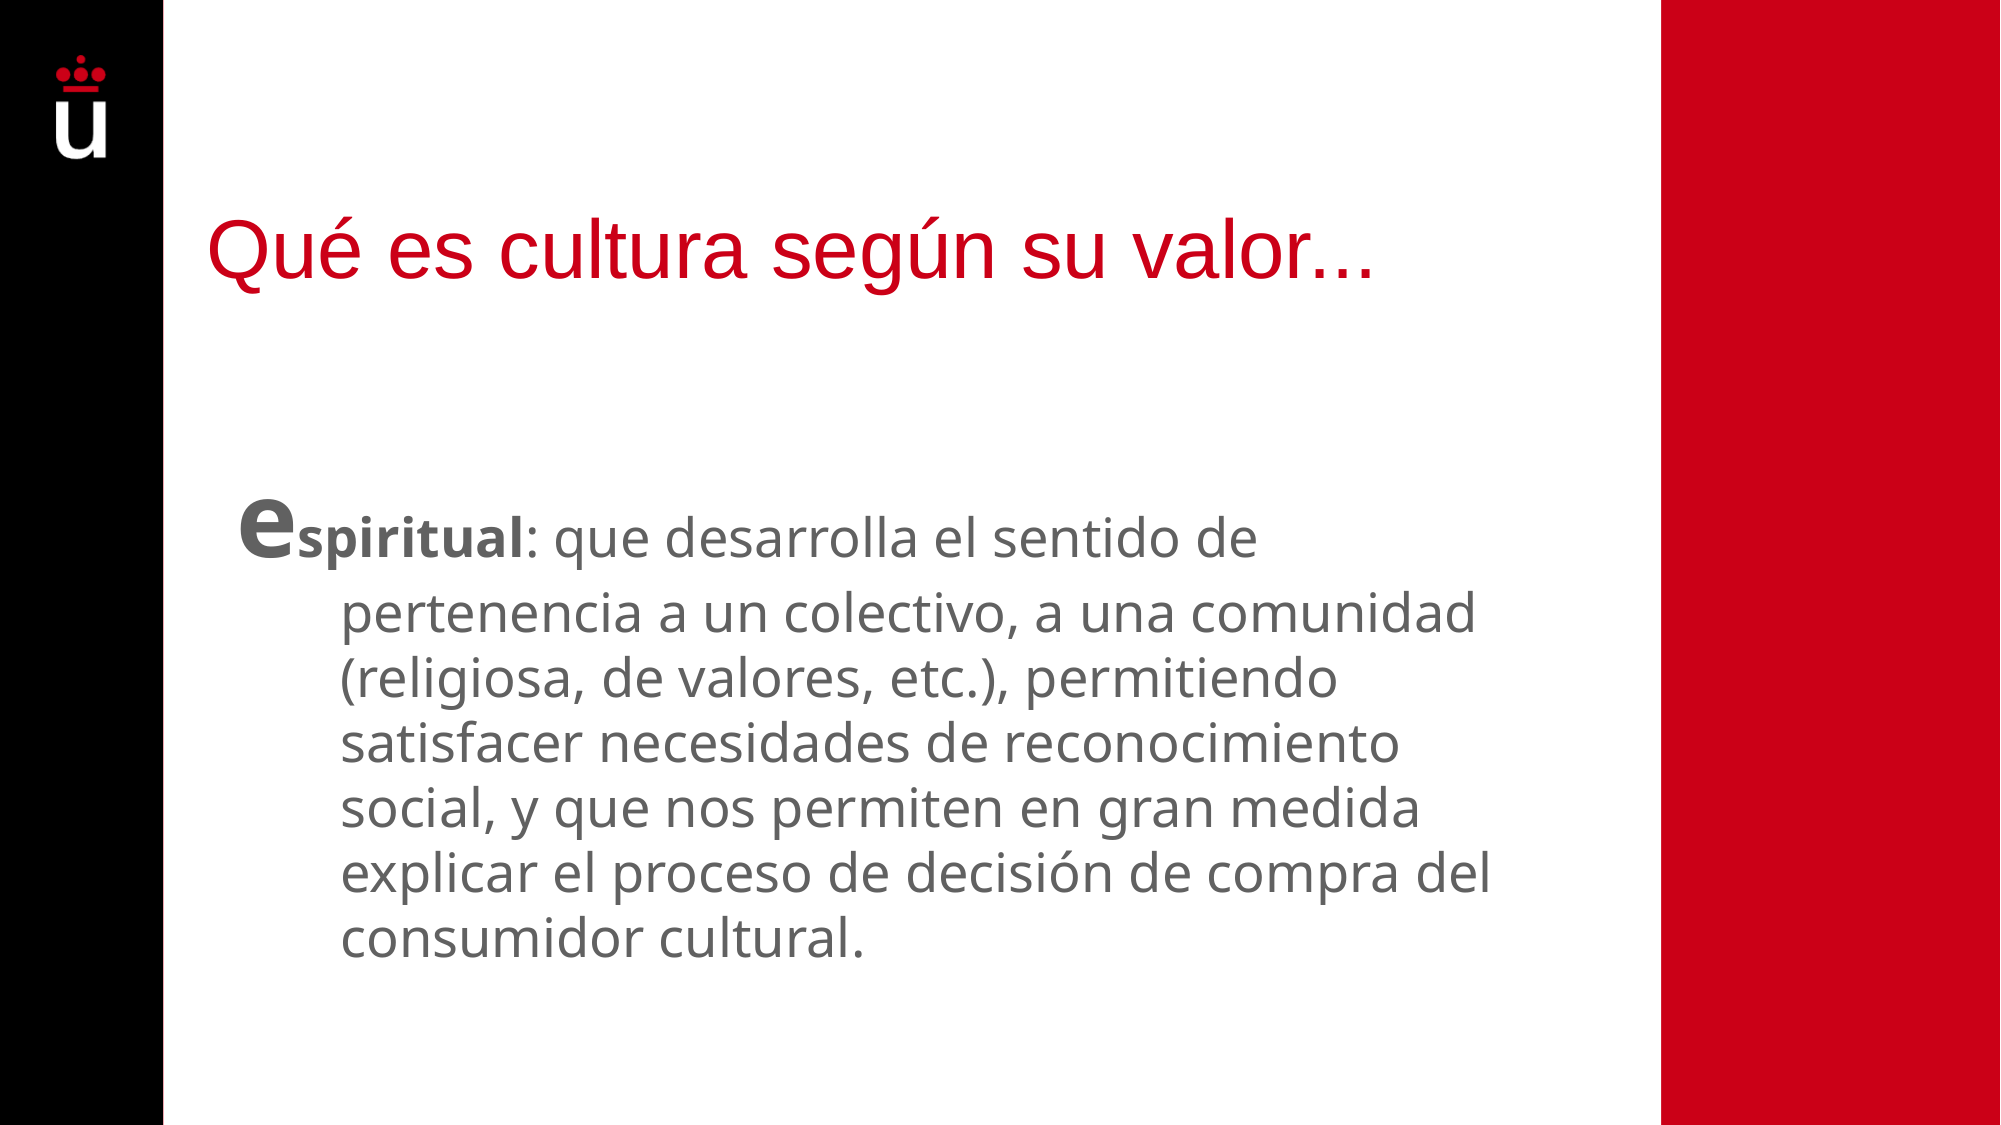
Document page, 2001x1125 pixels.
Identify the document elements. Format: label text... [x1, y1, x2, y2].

list Qué es cultura según su valor... [206, 234, 1595, 296]
picture [55, 55, 117, 165]
list espiritual: que desarrolla el sentido de pertenencia a un colectivo, a una comunidad (religiosa, de valores, etc.), permitiendo satisfacer necesidades de reconocimiento social, y que nos permiten en gran medida explicar el proceso de decisión de compra del consumidor cultural. [236, 296, 1527, 1034]
